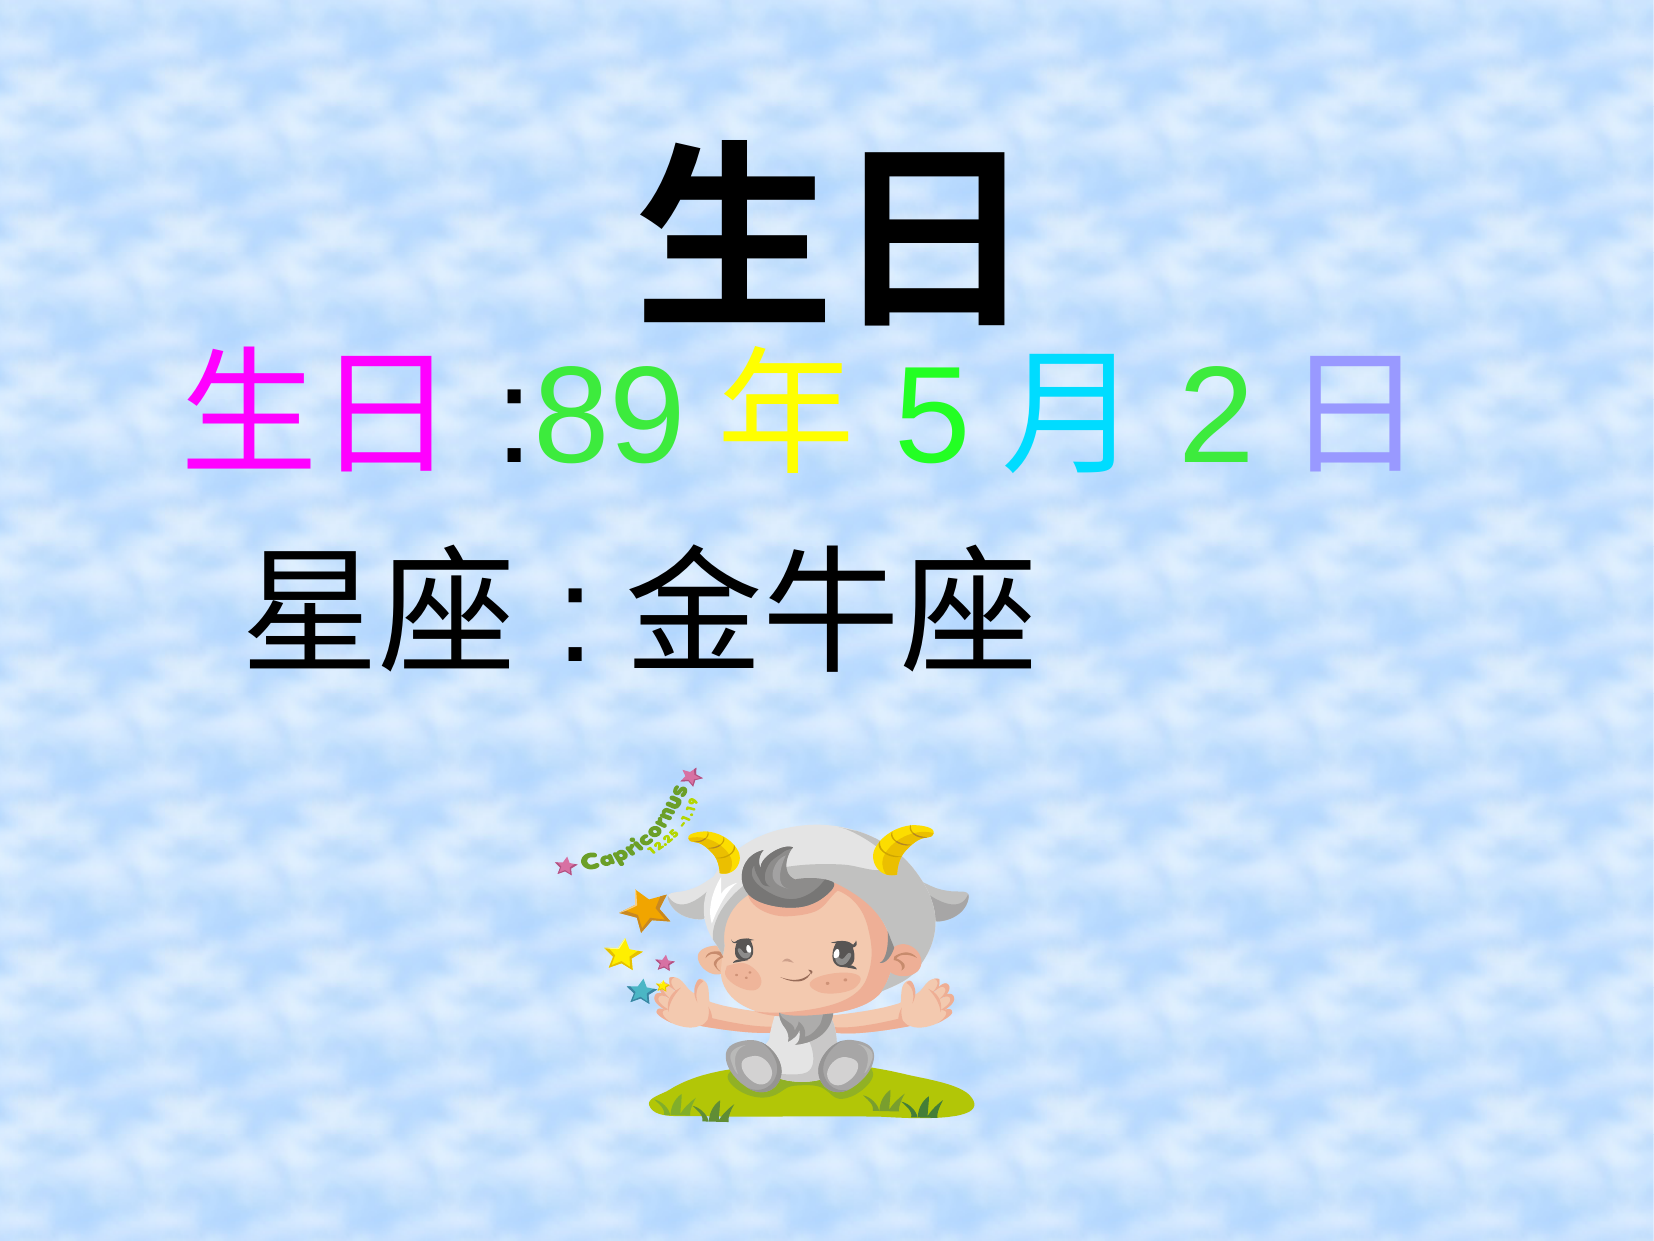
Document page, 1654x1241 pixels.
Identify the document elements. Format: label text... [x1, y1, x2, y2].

text_box 生日:89年5月2日 星座:金牛座 [88, 295, 1536, 827]
picture [0, 0, 1654, 1241]
text_box 生日 [620, 70, 1300, 326]
